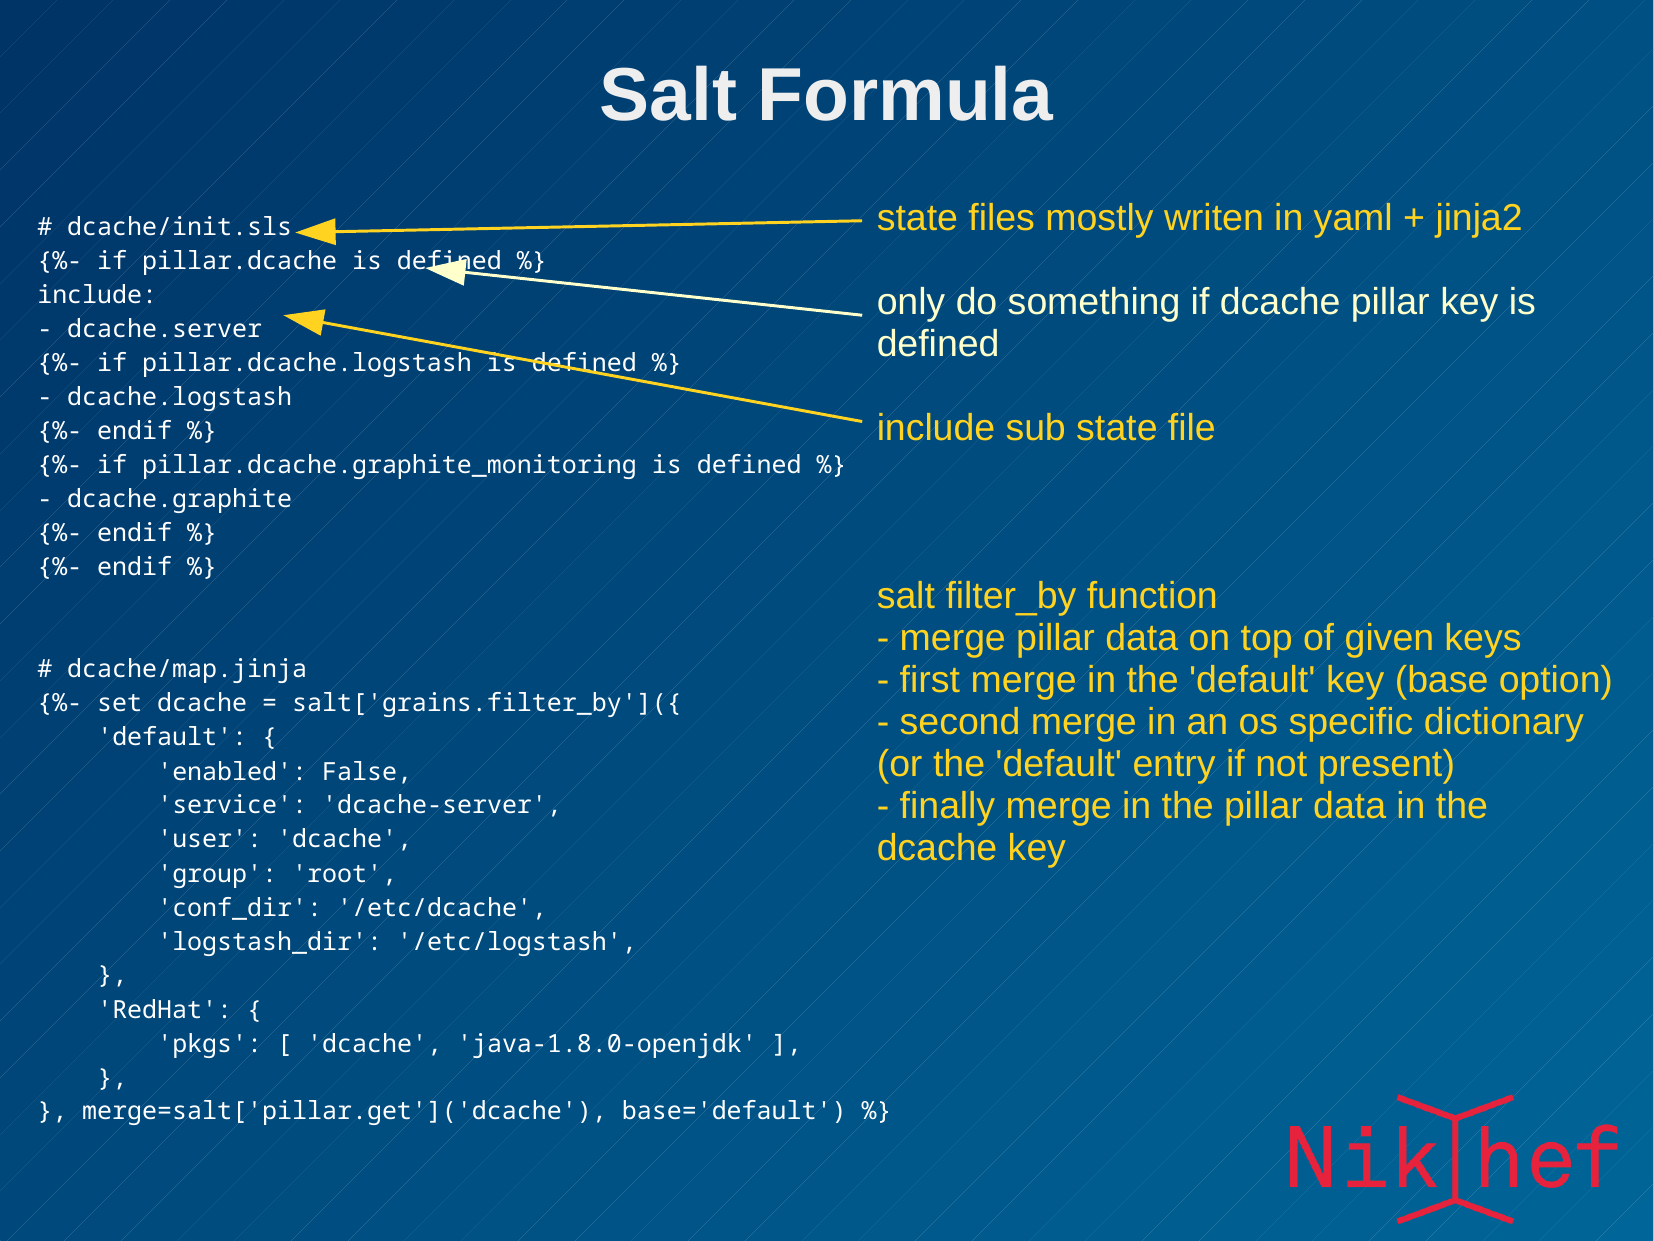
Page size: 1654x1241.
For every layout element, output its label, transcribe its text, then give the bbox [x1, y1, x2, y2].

picture [1482, 1127, 1517, 1187]
text_box # dcache/init.sls {%- if pillar.dcache is defined %} include: - dcache.server {%- if pillar.dcache.logstash is defined %} - dcache.logstash {%- endif %} {%- if pillar.dcache.graphite_monitoring is defined %} - dcache.graphite {%- endif %} {%- endif %} # dcache/map.jinja {%- set dcache = salt['grains.filter_by']({ 'default': { 'enabled': False, 'service': 'dcache-server', 'user': 'dcache', 'group': 'root', 'conf_dir': '/etc/dcache', 'logstash_dir': '/etc/logstash', }, 'RedHat': { 'pkgs': [ 'dcache', 'java-1.8.0-openjdk' ], }, }, merge=salt['pillar.get']('dcache'), base='default') %} [22, 201, 1347, 1058]
picture [1578, 1125, 1617, 1187]
text_box state files mostly writen in yaml + jinja2 only do something if dcache pillar key is defined include sub state file salt filter_by function - merge pillar data on top of given keys - first merge in the 'default' key (base option) - second merge in an os specific dictionary (or the 'default' entry if not present) - finally merge in the pillar data in the dcache key [862, 188, 1630, 960]
picture [1532, 1142, 1570, 1187]
title Salt Formula [82, 0, 1571, 189]
picture [1275, 1088, 1513, 1229]
